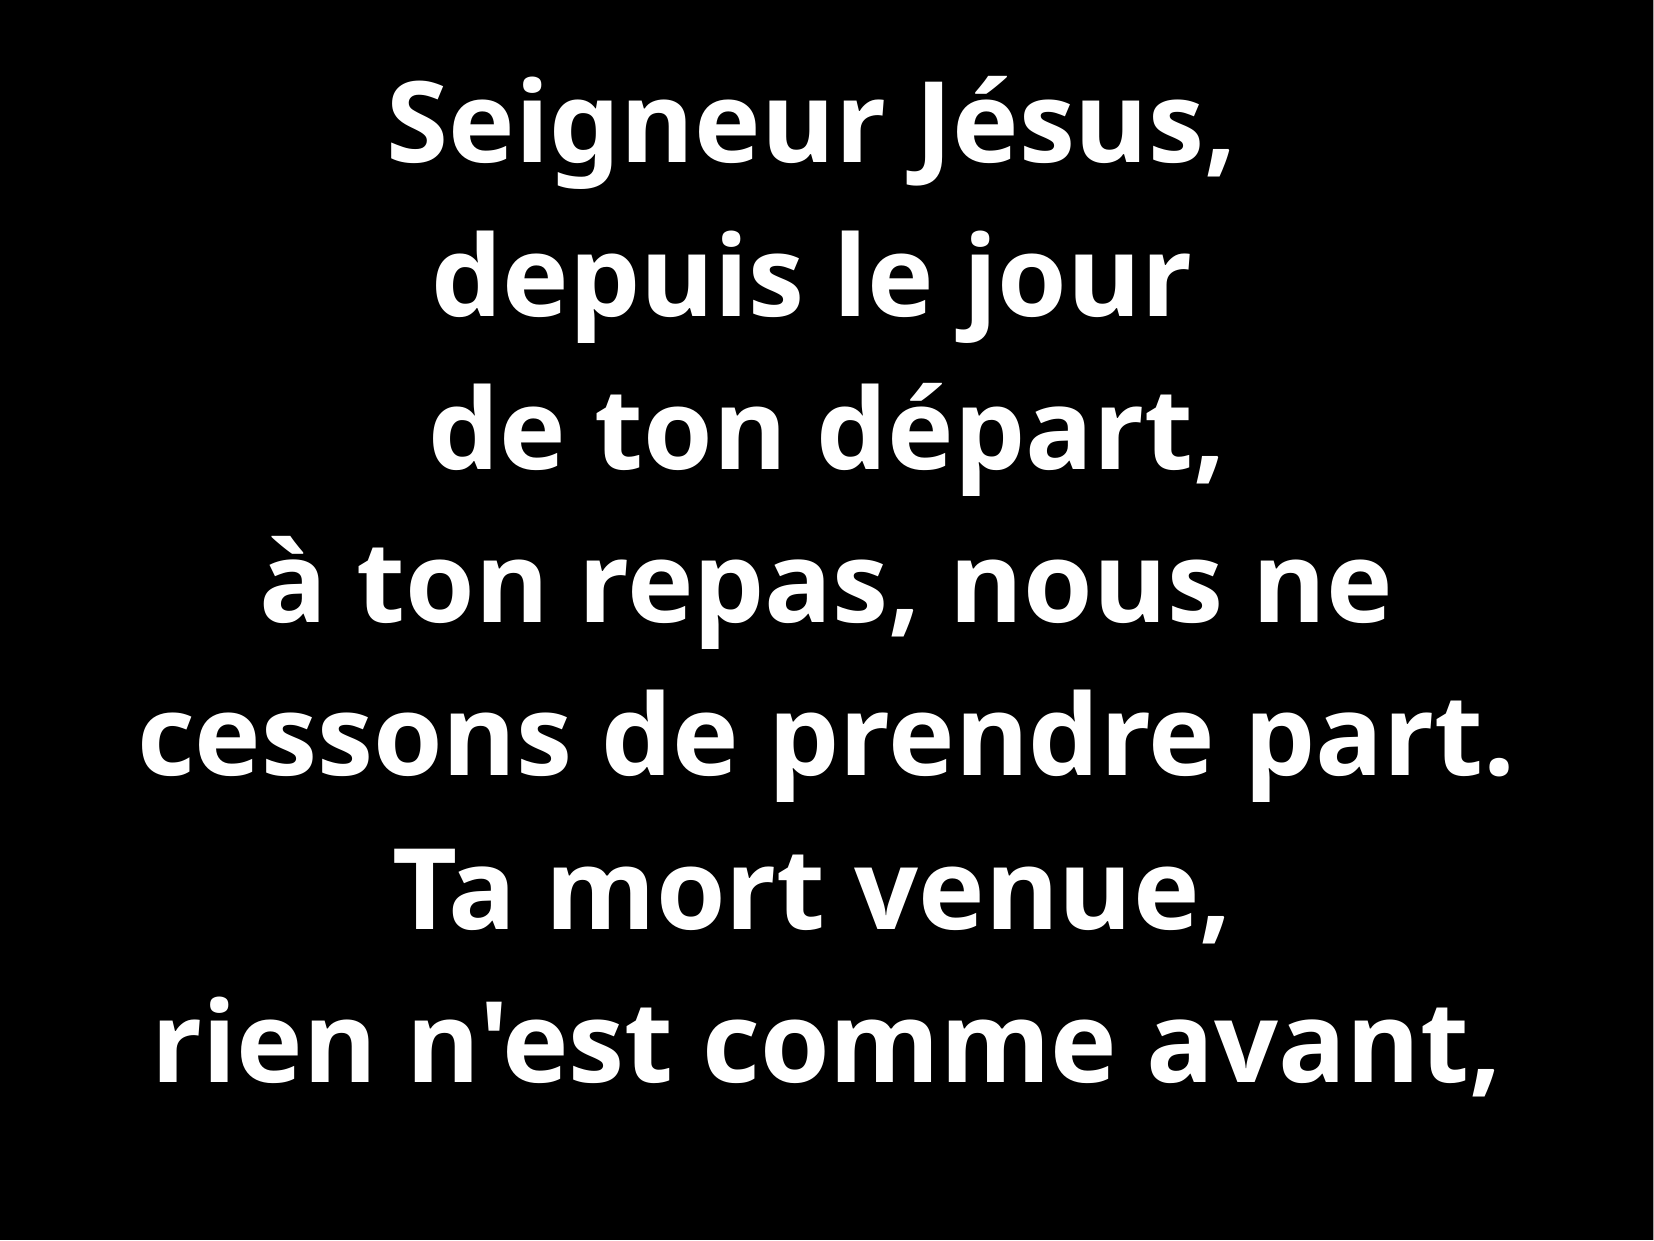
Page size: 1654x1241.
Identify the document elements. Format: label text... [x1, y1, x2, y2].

subtitle Seigneur Jésus, depuis le jour de ton départ, à ton repas, nous ne cessons de prendre part. Ta mort venue, rien n'est comme avant, [82, 30, 1571, 1128]
